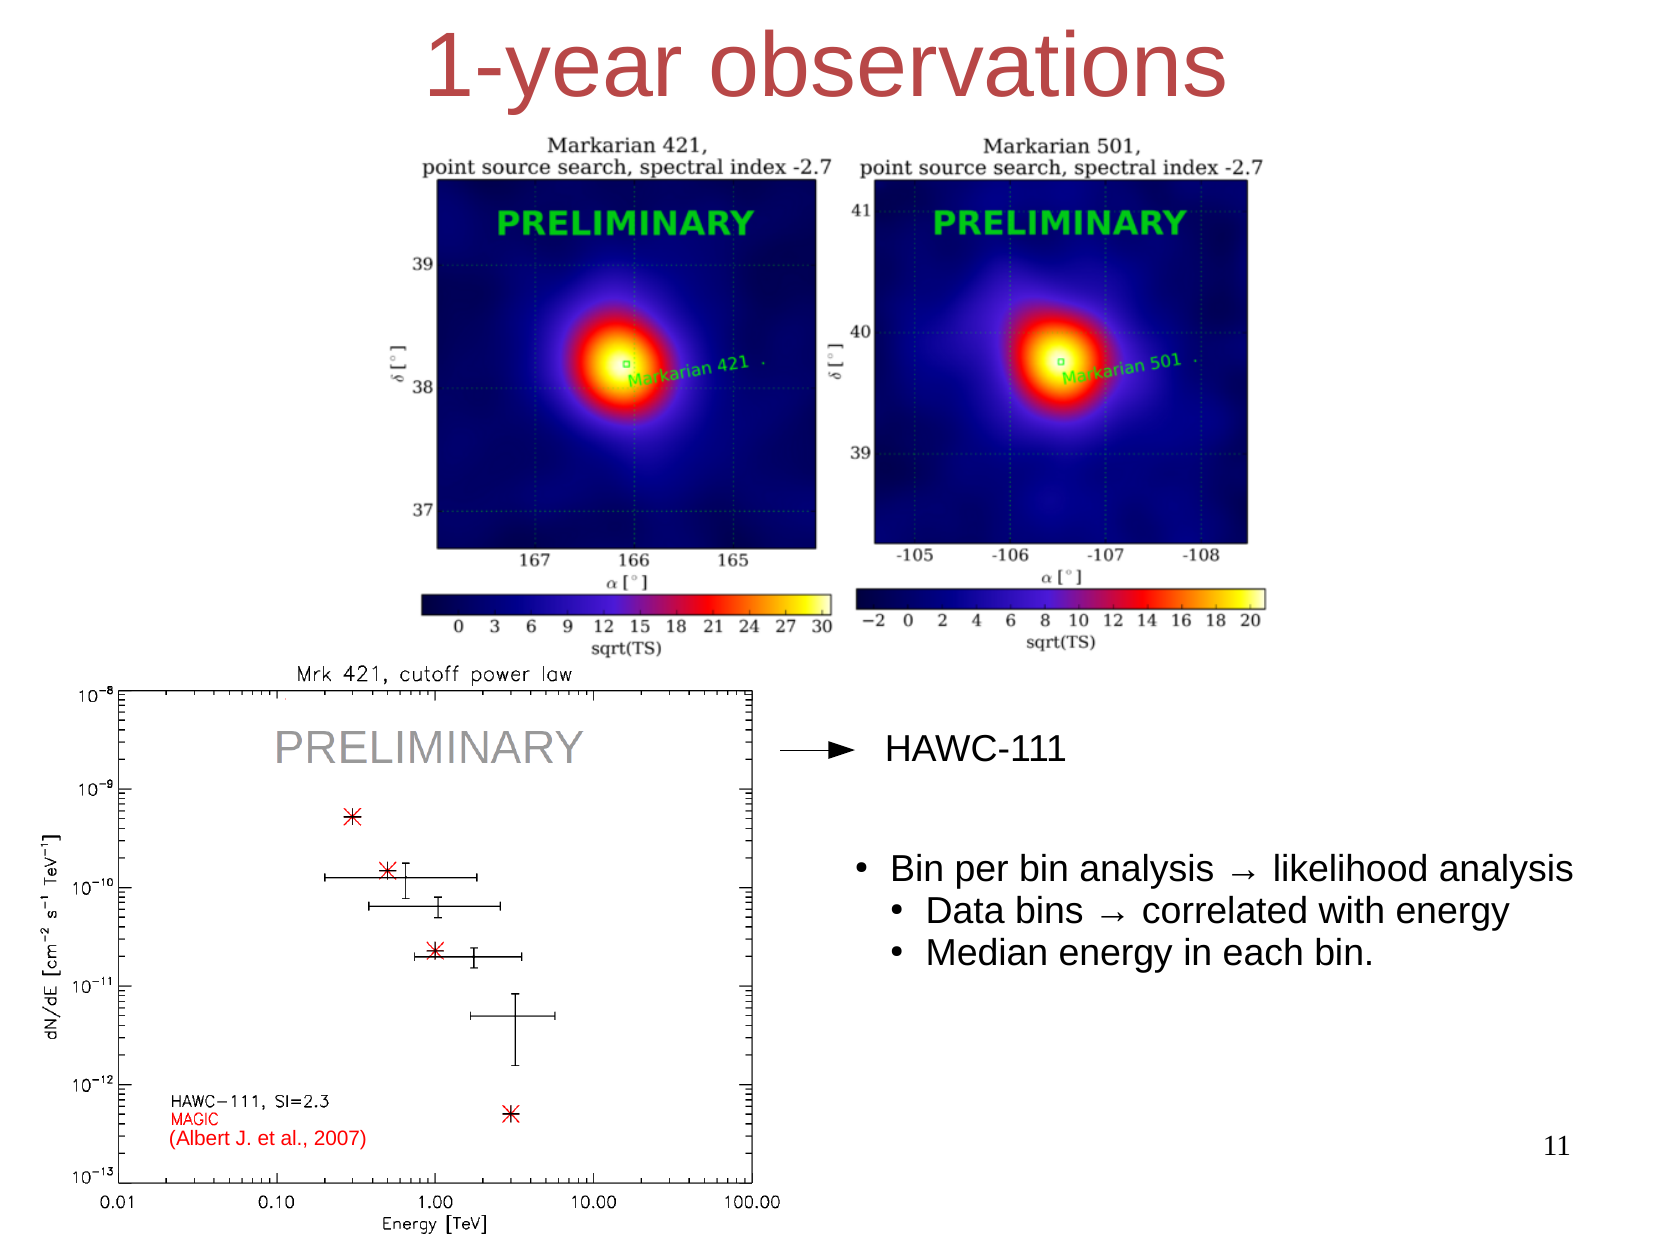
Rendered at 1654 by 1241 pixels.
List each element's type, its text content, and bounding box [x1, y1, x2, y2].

text_box Bin per bin analysis → likelihood analysis Data bins → correlated with energy Median energy in each bin. [840, 840, 1606, 981]
text_box HAWC-111 [870, 720, 1141, 777]
picture [30, 122, 1278, 1239]
title 1-year observations [82, 12, 1571, 116]
text_box (Albert J. et al., 2007) [154, 1119, 545, 1158]
